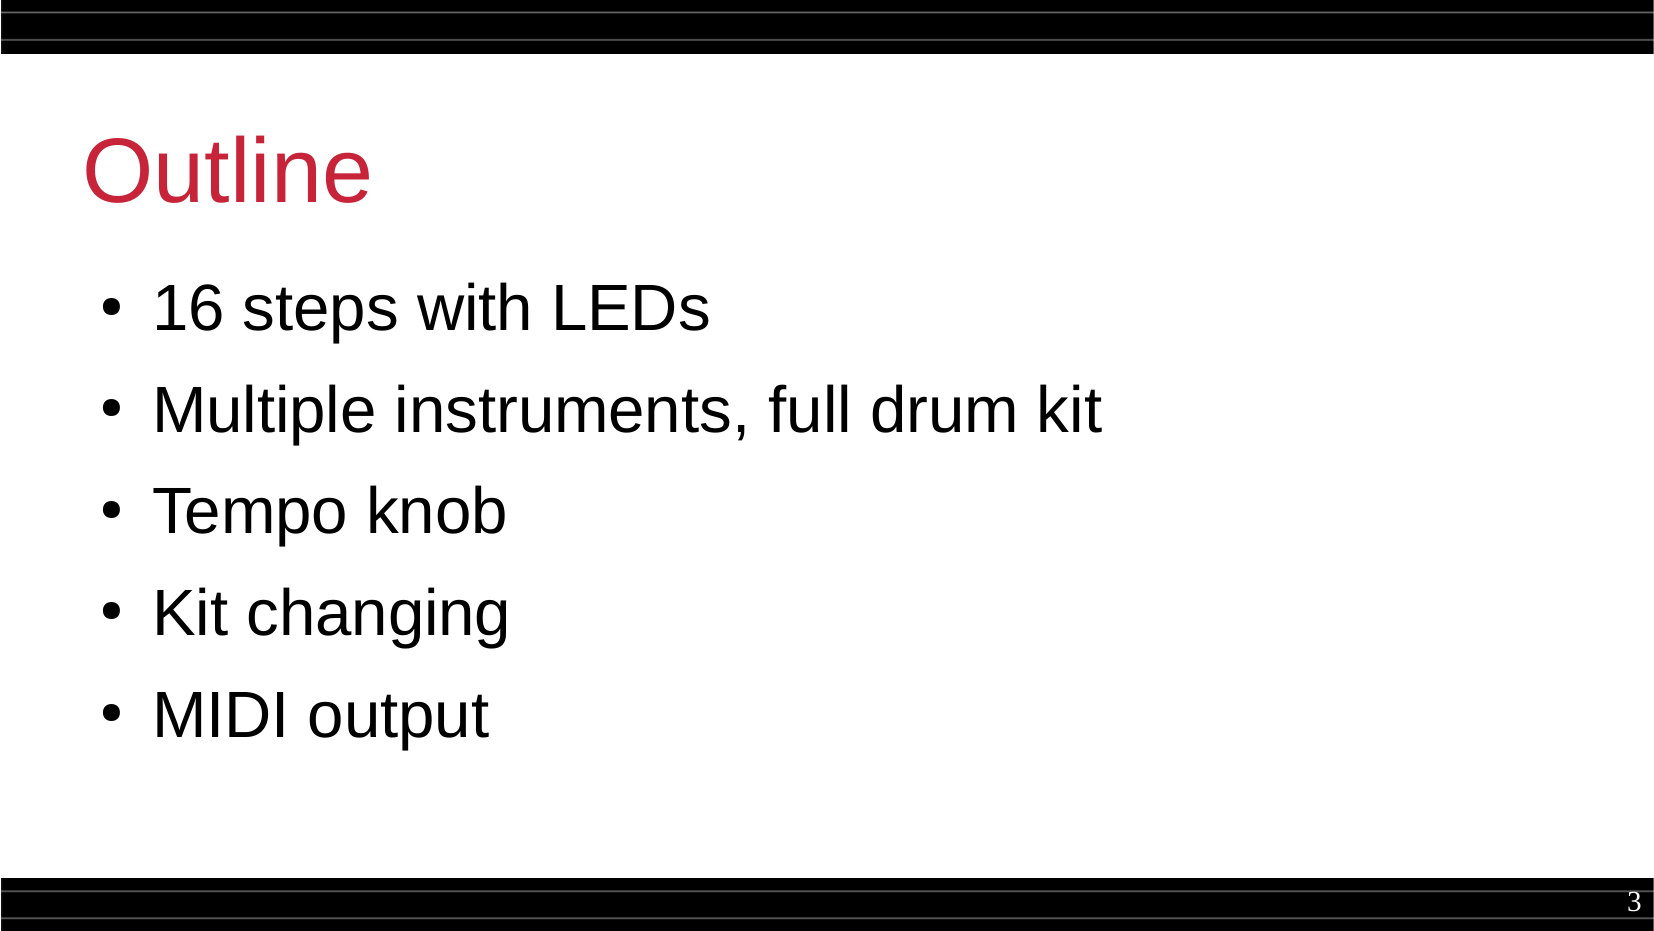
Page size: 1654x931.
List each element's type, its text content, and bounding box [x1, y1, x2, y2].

list 16 steps with LEDs Multiple instruments, full drum kit Tempo knob Kit changing MIDI output [82, 271, 1571, 758]
title Outline [82, 92, 1571, 249]
picture [1, 878, 1654, 931]
picture [1, 0, 1654, 54]
